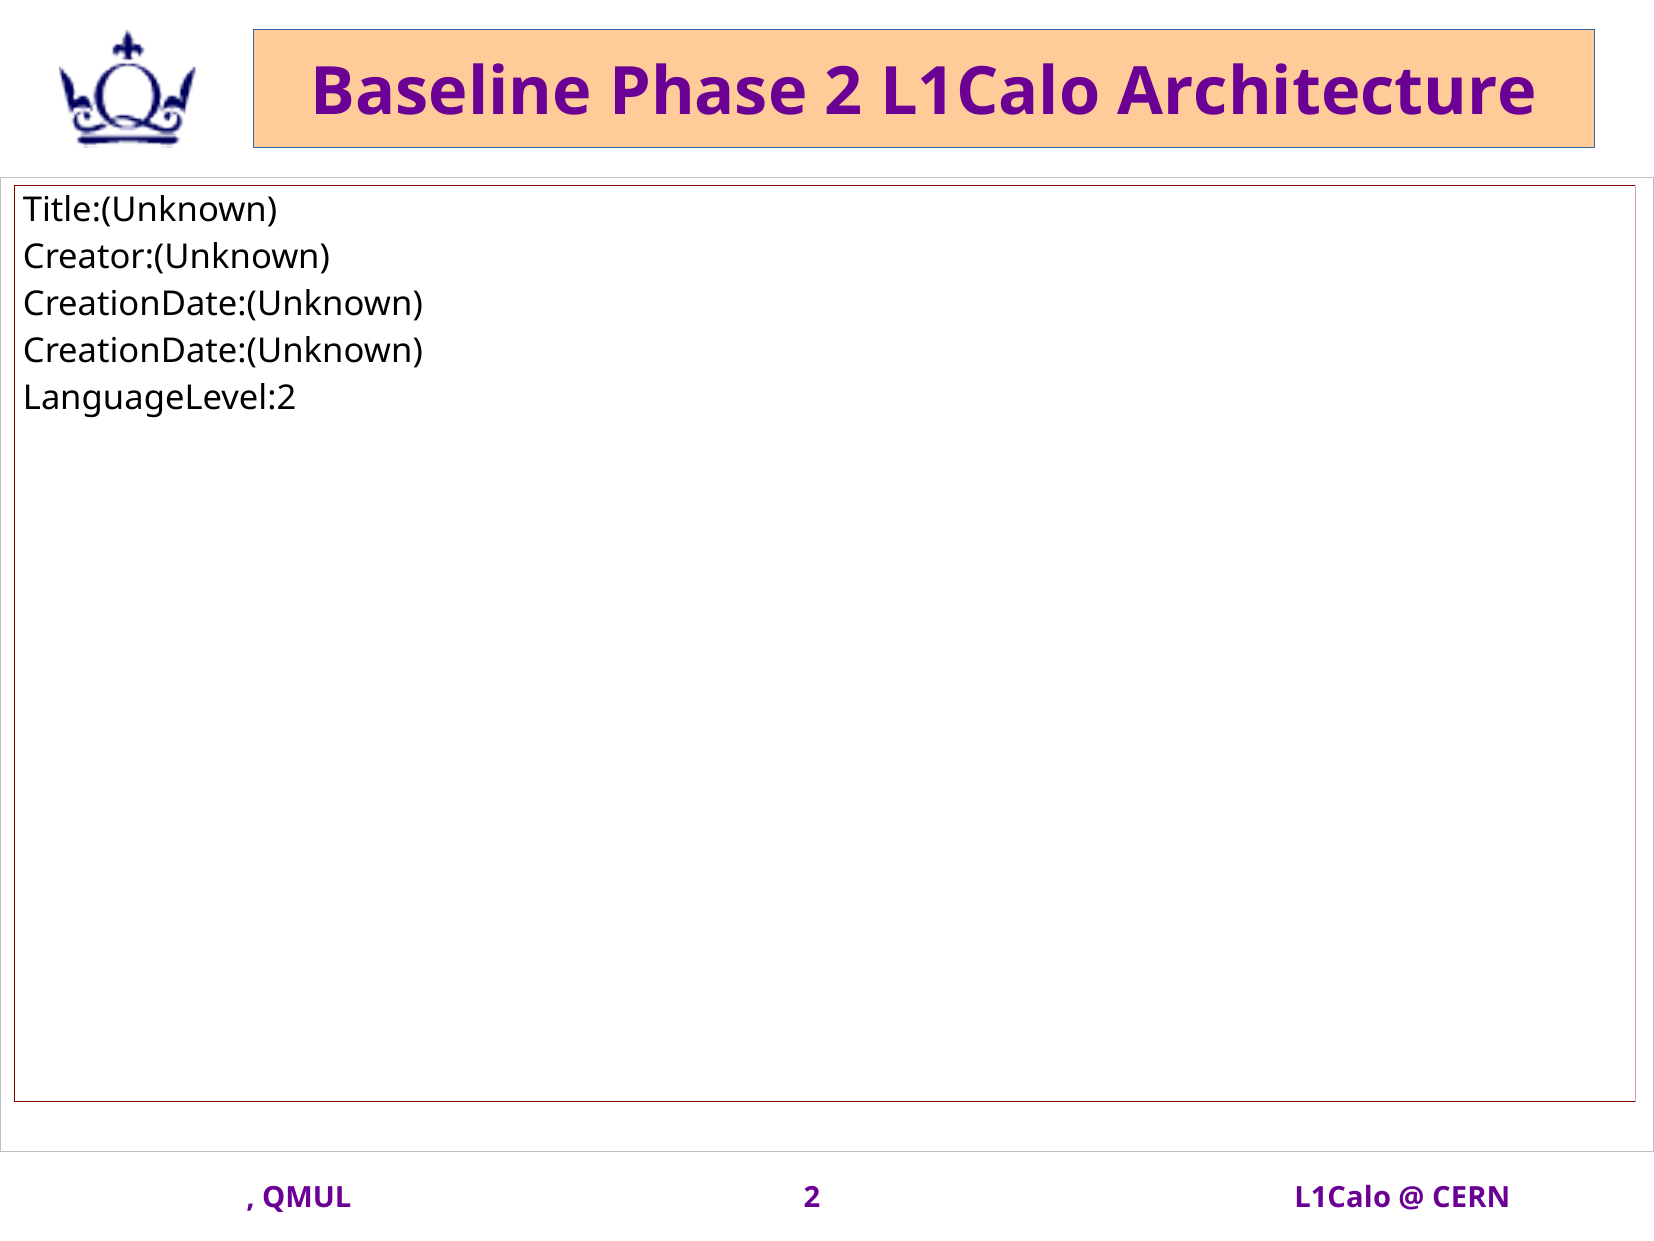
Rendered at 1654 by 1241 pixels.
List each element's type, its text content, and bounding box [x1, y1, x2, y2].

title Baseline Phase 2 L1Calo Architecture [253, 29, 1595, 148]
picture [59, 29, 200, 148]
picture [11, 182, 1636, 1102]
